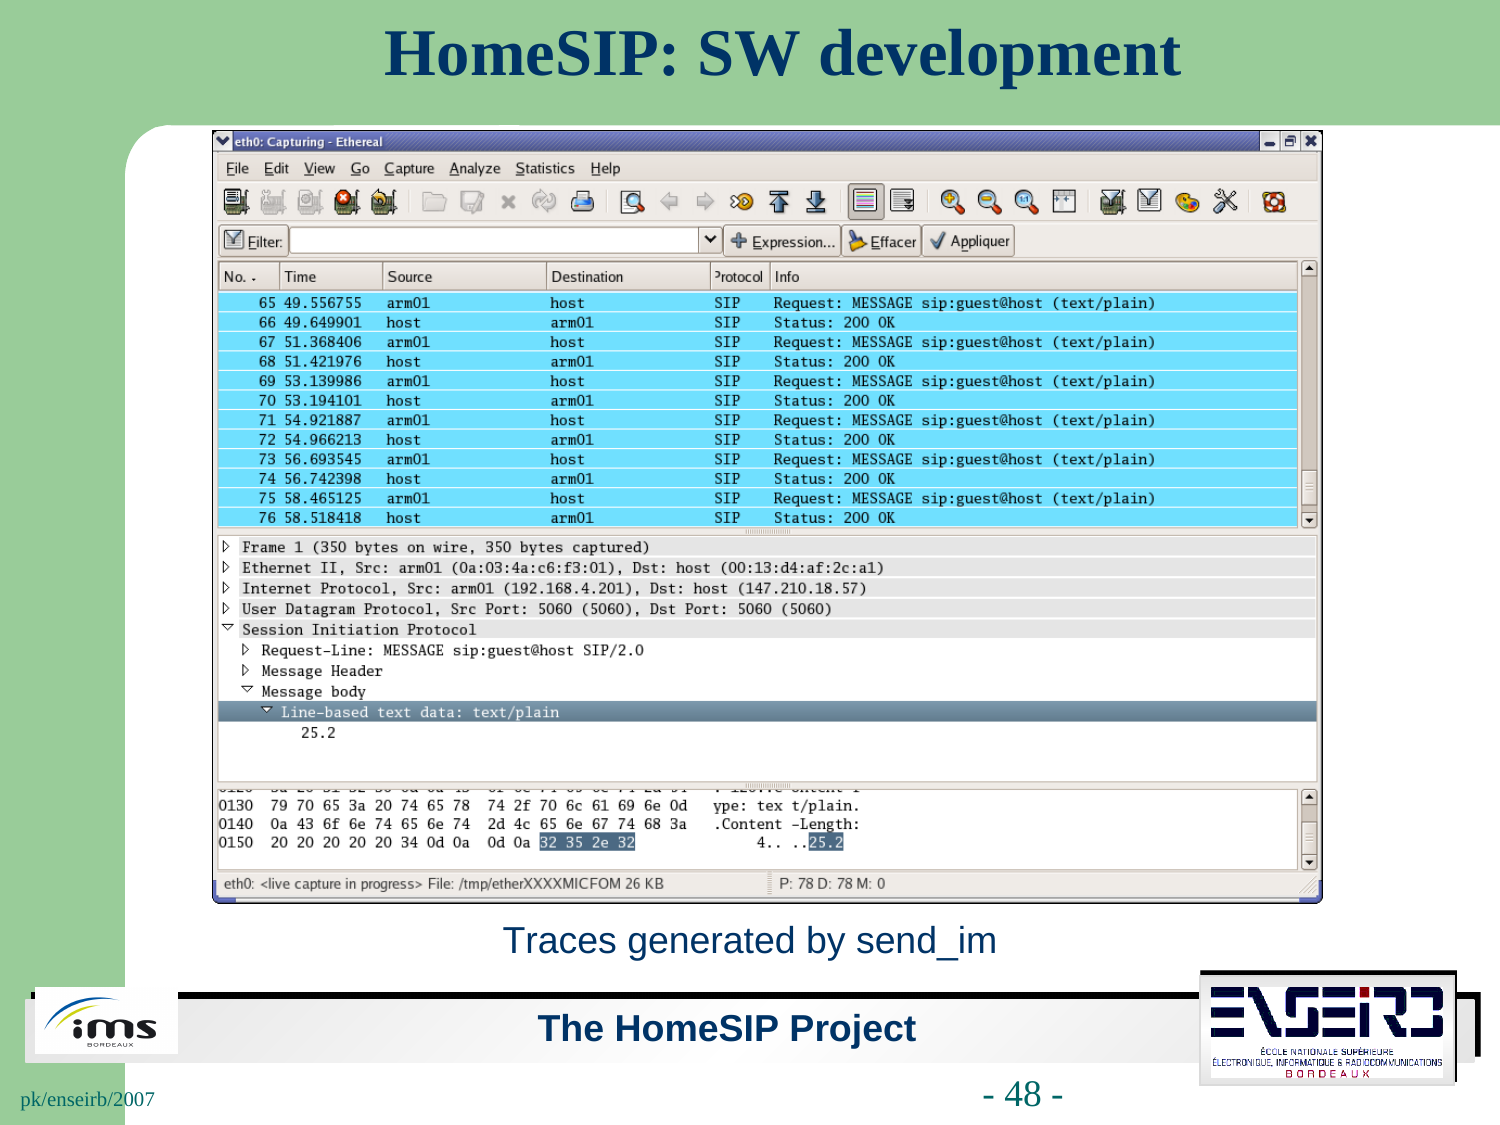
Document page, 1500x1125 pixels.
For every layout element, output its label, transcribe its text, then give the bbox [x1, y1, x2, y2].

text_box HomeSIP: SW development [246, 8, 1322, 99]
picture [35, 987, 178, 1054]
picture [212, 130, 1323, 904]
picture [1211, 987, 1443, 1078]
text_box Traces generated by send_im [487, 911, 1013, 969]
